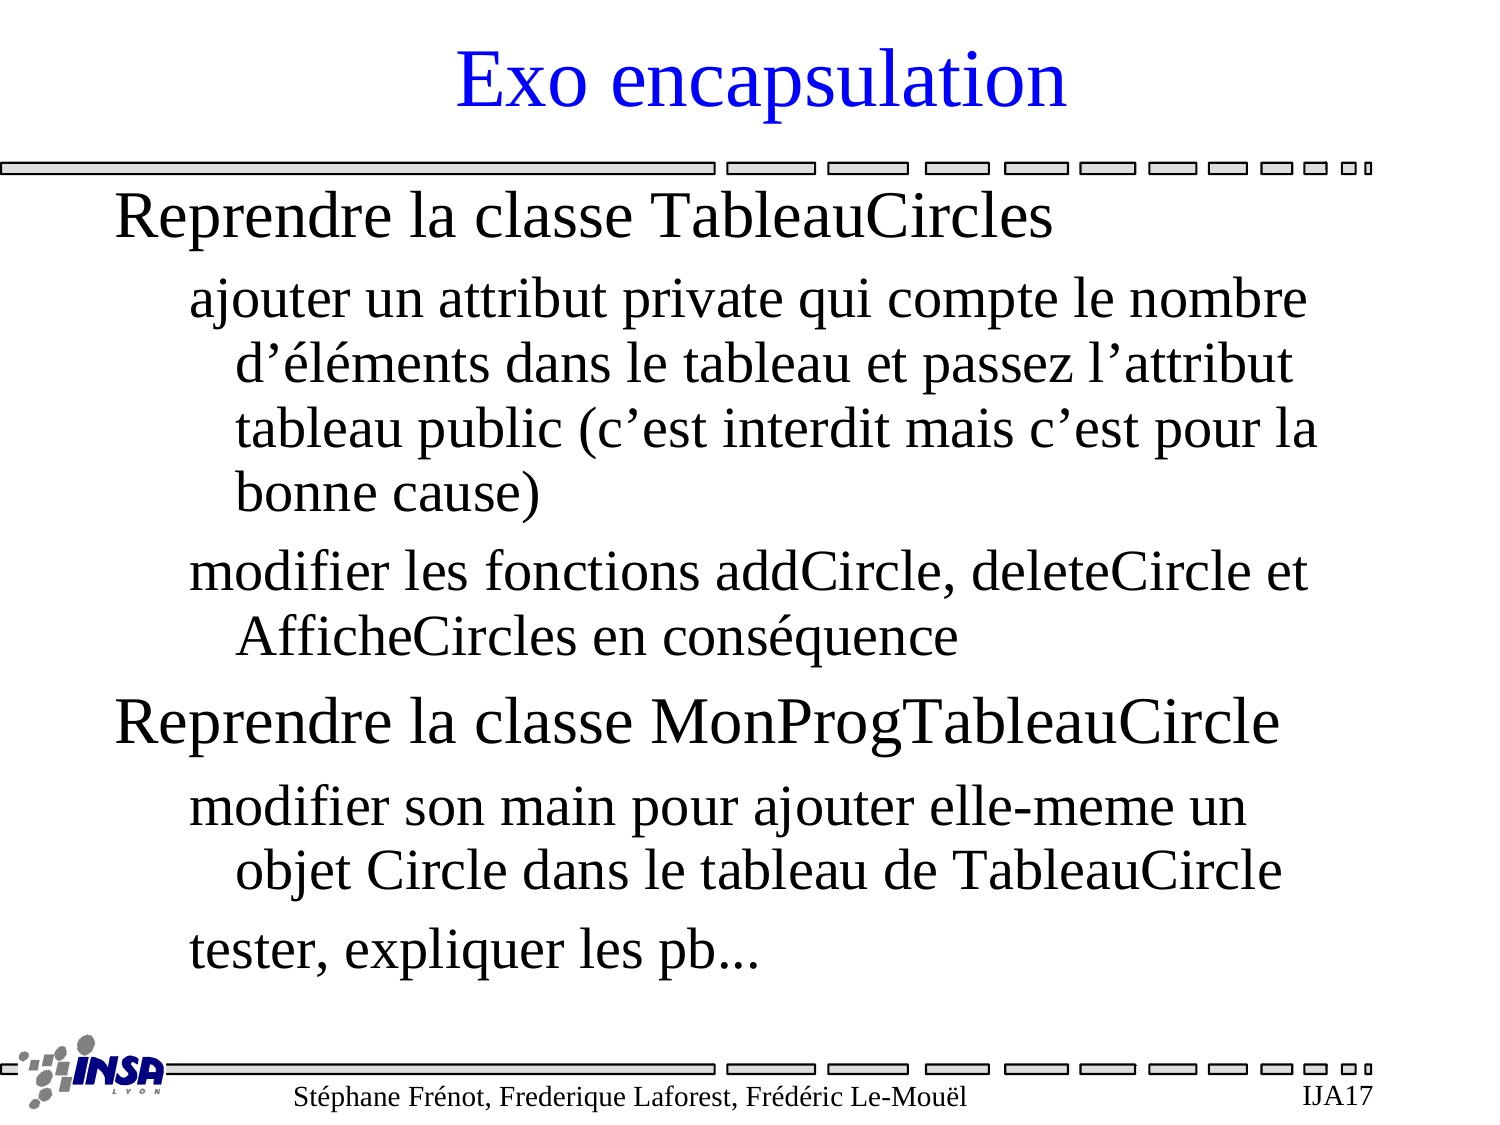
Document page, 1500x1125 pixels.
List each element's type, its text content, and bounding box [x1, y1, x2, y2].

list Reprendre la classe TableauCircles ajouter un attribut private qui compte le nombre d’éléments dans le tableau et passez l’attribut tableau public (c’est interdit mais c’est pour la bonne cause) modifier les fonctions addCircle, deleteCircle et AfficheCircles en conséquence Reprendre la classe MonProgTableauCircle modifier son main pour ajouter elle-meme un objet Circle dans le tableau de TableauCircle tester, expliquer les pb... [99, 174, 1375, 1050]
title Exo encapsulation [125, 0, 1400, 162]
